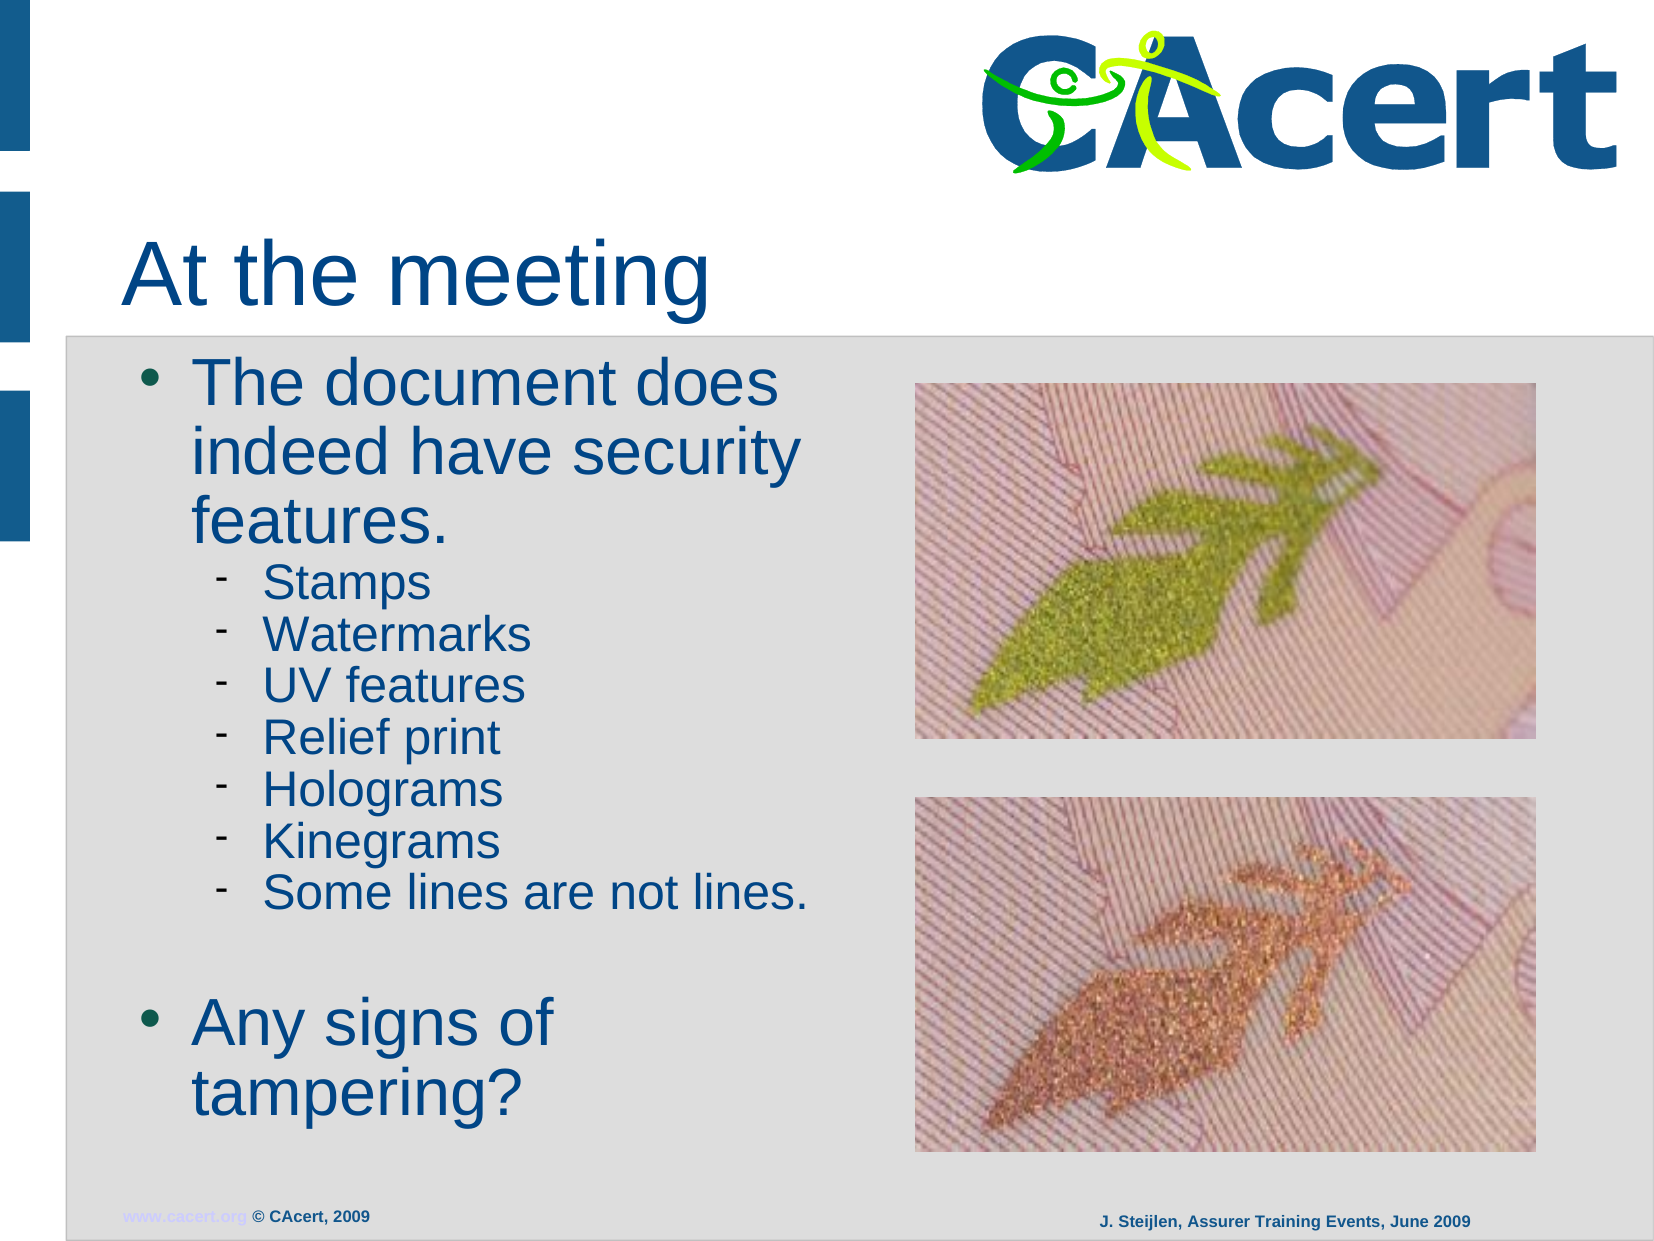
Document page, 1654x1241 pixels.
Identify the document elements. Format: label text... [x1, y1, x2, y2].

title At the meeting [121, 167, 1533, 326]
picture [915, 797, 1536, 1152]
picture [915, 383, 1536, 739]
list The document does indeed have security features. Stamps Watermarks UV features Relief print Holograms Kinegrams Some lines are not lines. Any signs of tampering? [121, 344, 811, 1184]
